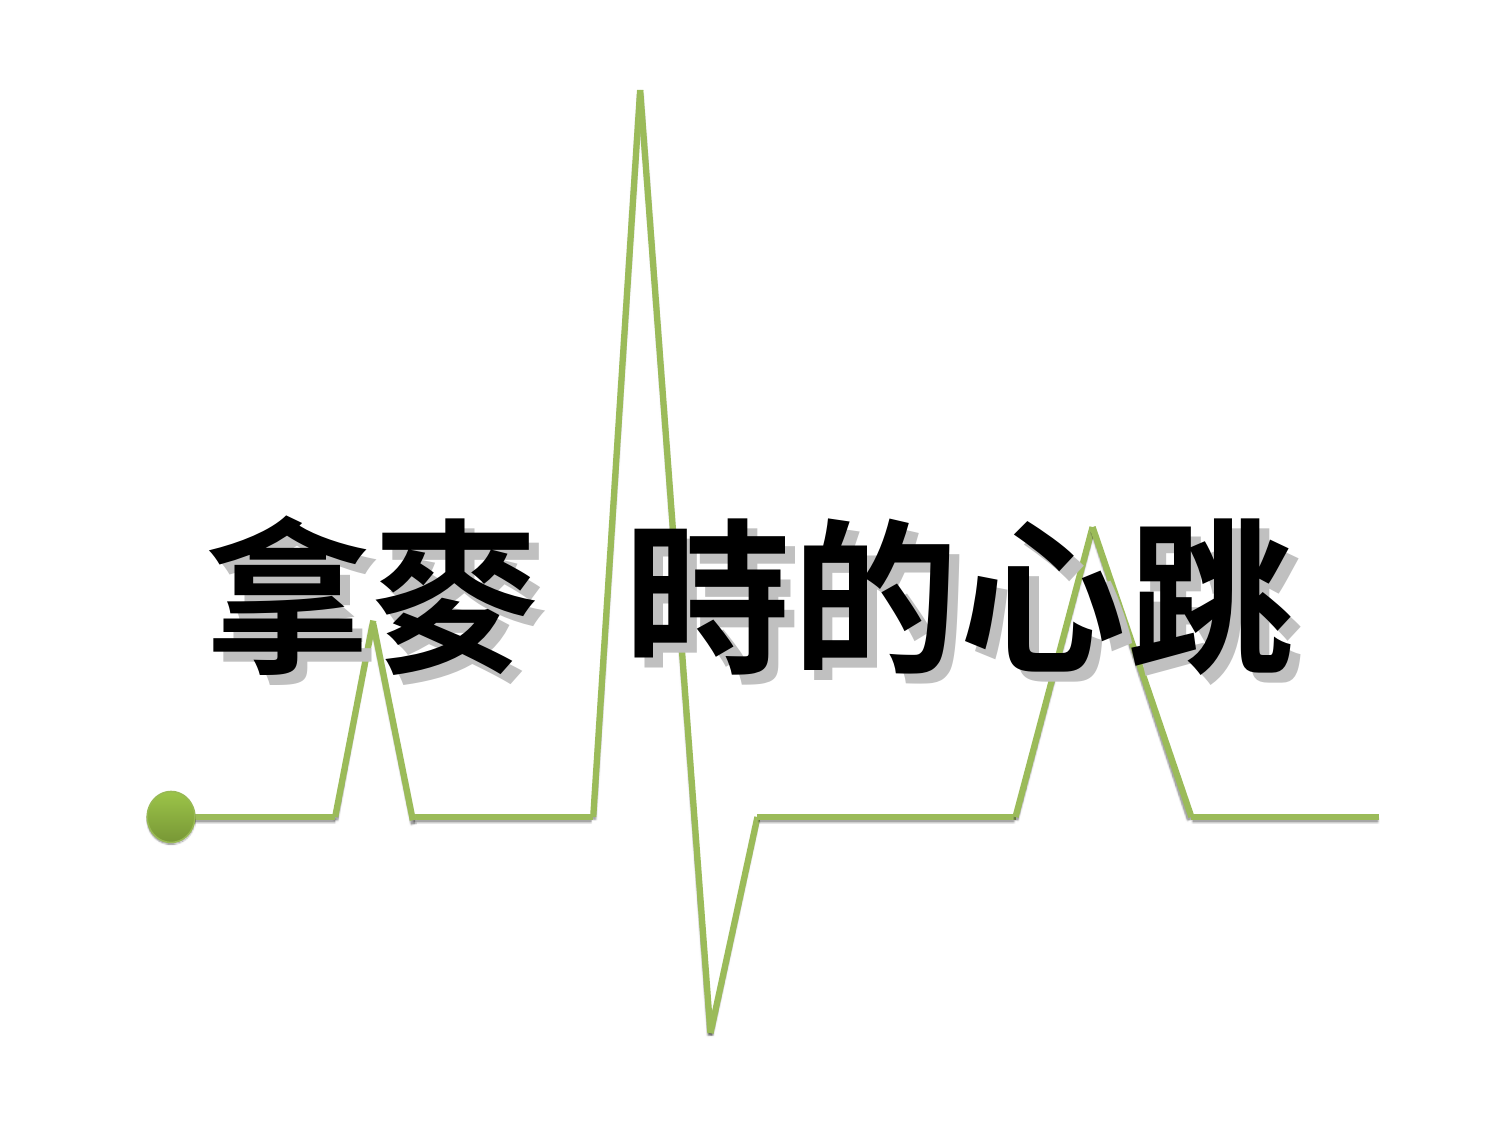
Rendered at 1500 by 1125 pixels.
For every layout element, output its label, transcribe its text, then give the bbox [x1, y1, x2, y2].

text_box [147, 791, 195, 843]
text_box 拿麥 時的心跳 [190, 487, 1310, 702]
